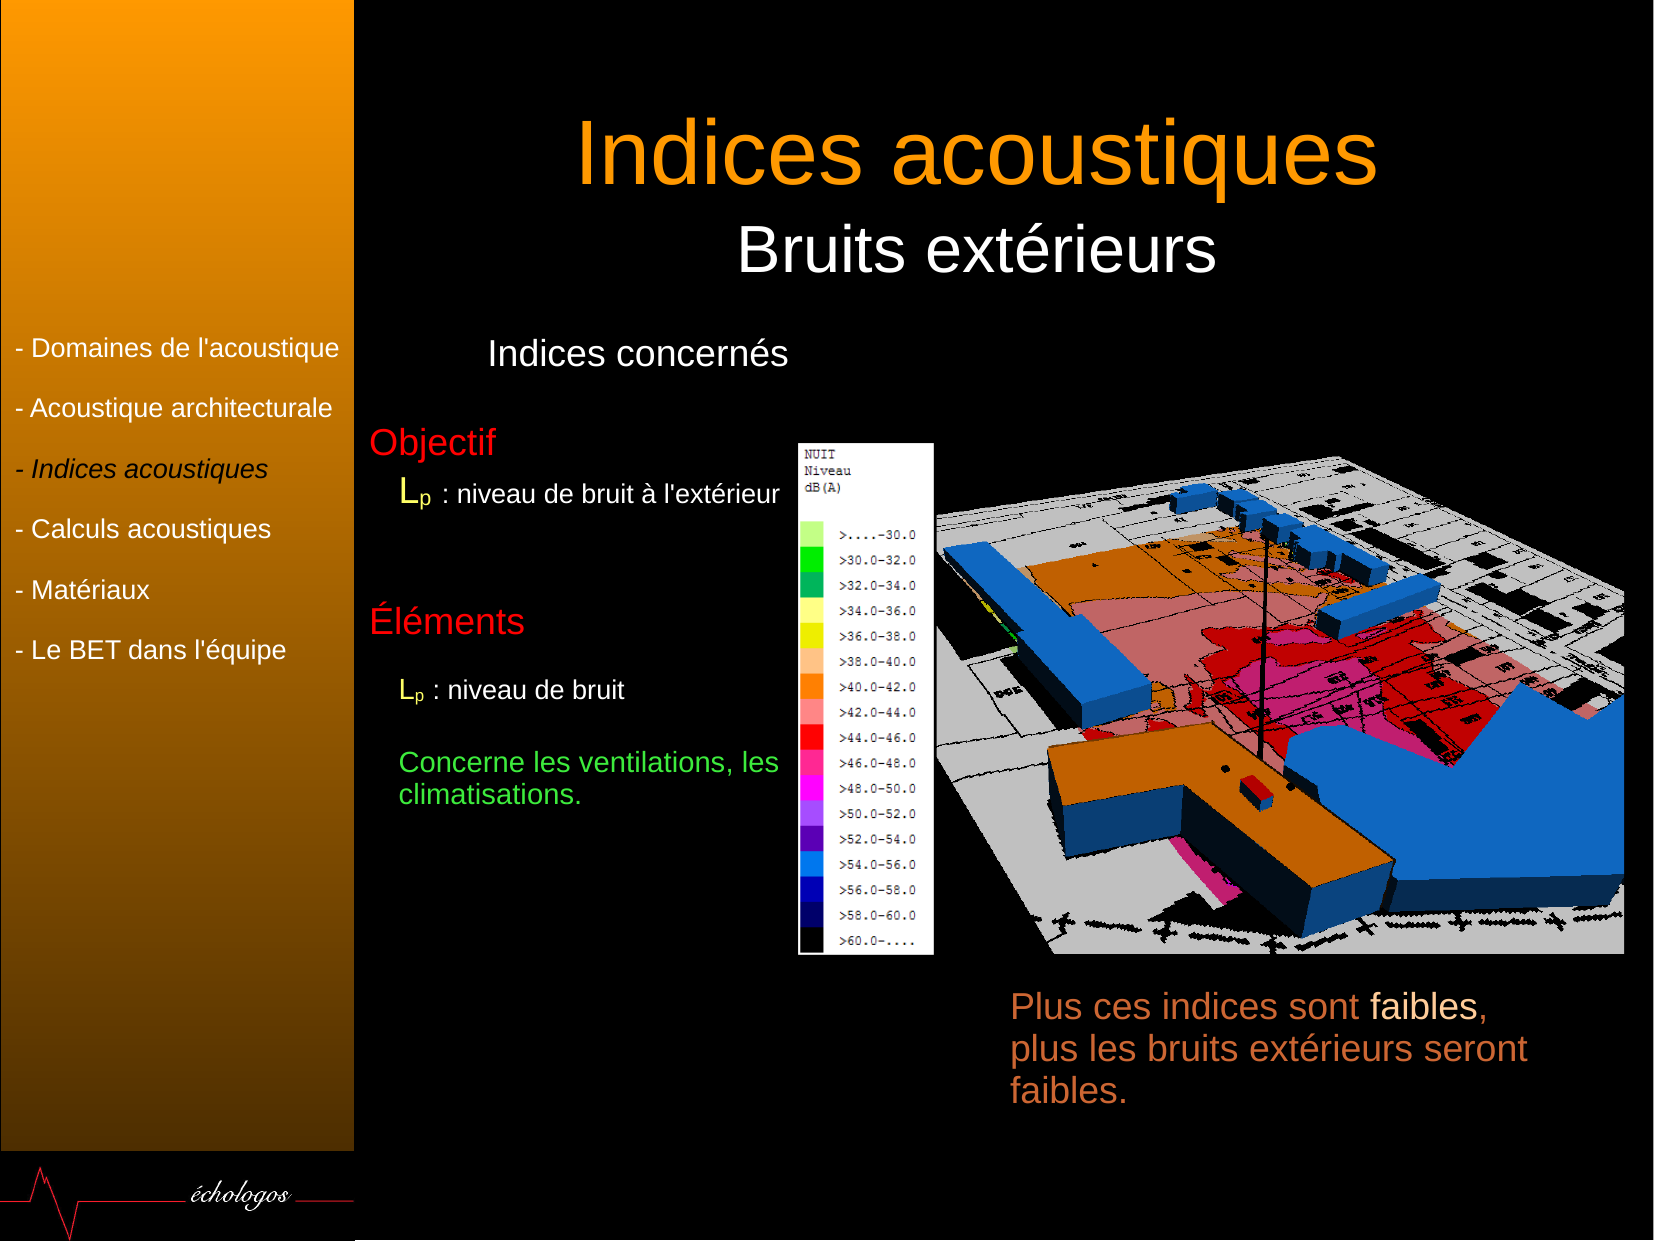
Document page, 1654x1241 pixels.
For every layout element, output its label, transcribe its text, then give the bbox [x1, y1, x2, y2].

text_box Lp : niveau de bruit à l'extérieur [383, 461, 797, 532]
text_box Objectif [354, 413, 562, 471]
text_box Bruits extérieurs [383, 206, 1571, 294]
text_box - Domaines de l'acoustique - Acoustique architecturale - Indices acoustiques - Calculs acoustiques - Matériaux - Le BET dans l'équipe [0, 325, 355, 755]
text_box Indices concernés [472, 324, 857, 382]
text_box Plus ces indices sont faibles, plus les bruits extérieurs seront faibles. [995, 978, 1576, 1123]
title Indices acoustiques [383, 56, 1571, 206]
text_box Concerne les ventilations, les climatisations. [383, 738, 797, 819]
text_box Éléments [354, 592, 797, 650]
picture [0, 1166, 355, 1241]
picture [797, 442, 935, 956]
text_box Lp : niveau de bruit [383, 665, 797, 723]
picture [936, 443, 1625, 954]
